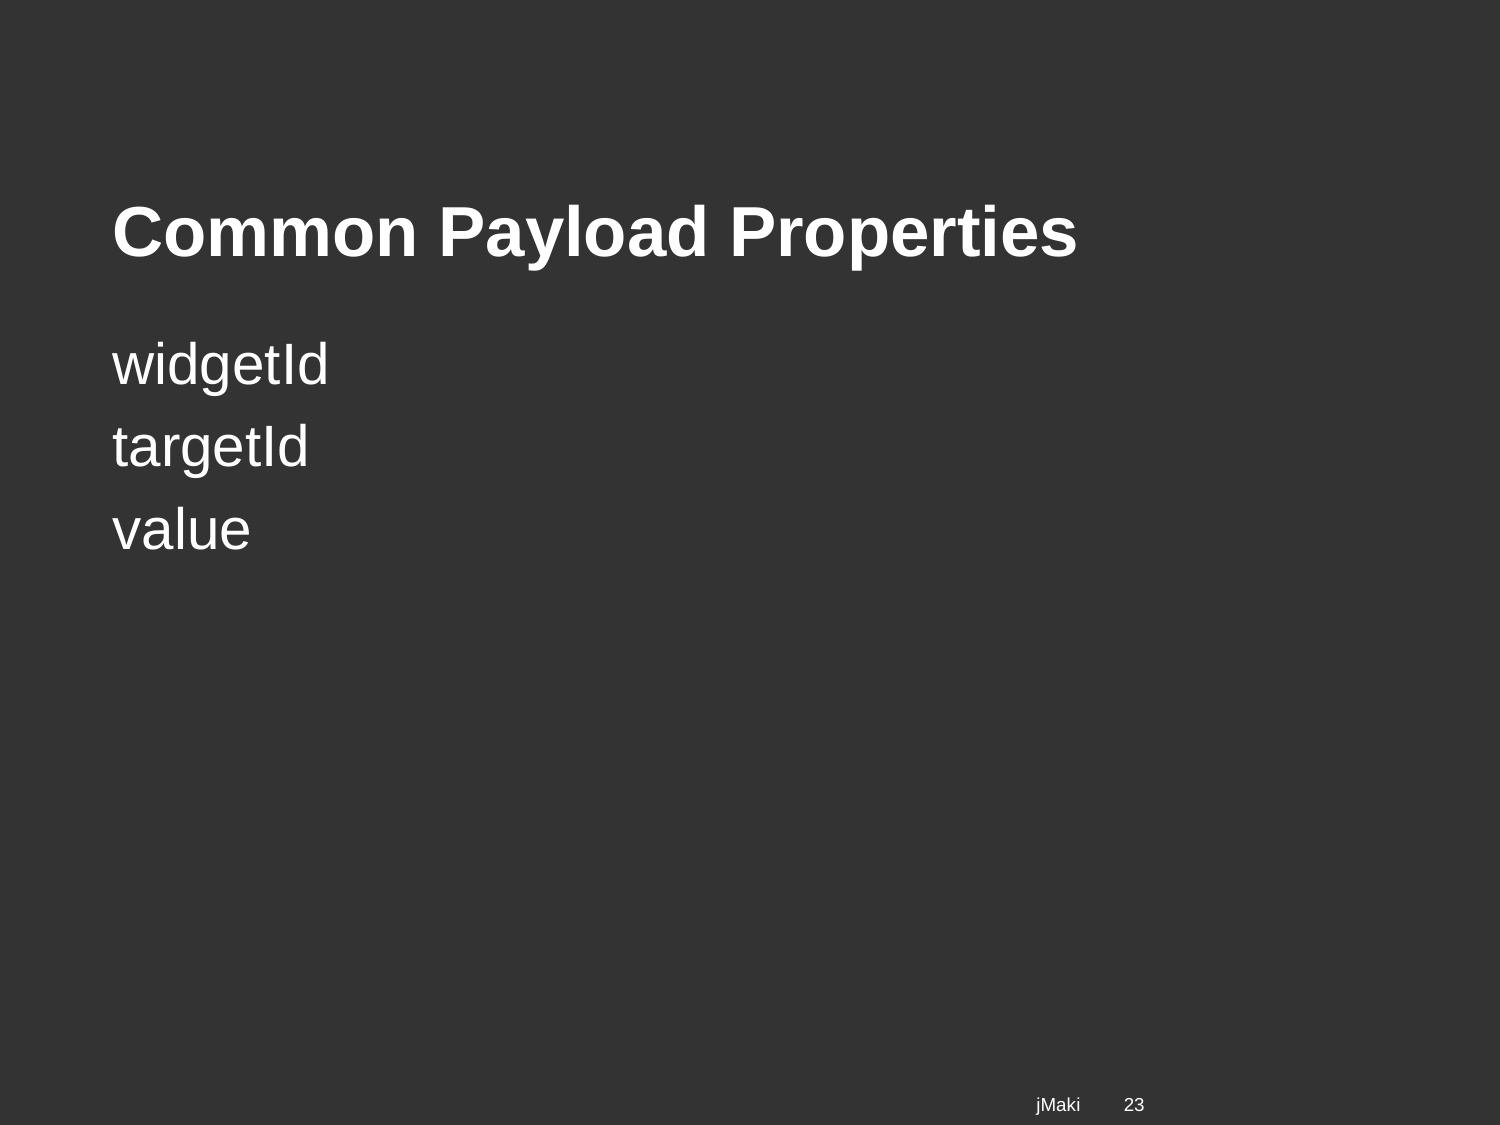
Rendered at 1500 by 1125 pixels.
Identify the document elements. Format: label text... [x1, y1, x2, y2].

list widgetId targetId value [112, 337, 1426, 1030]
title Common Payload Properties [112, 119, 1417, 271]
